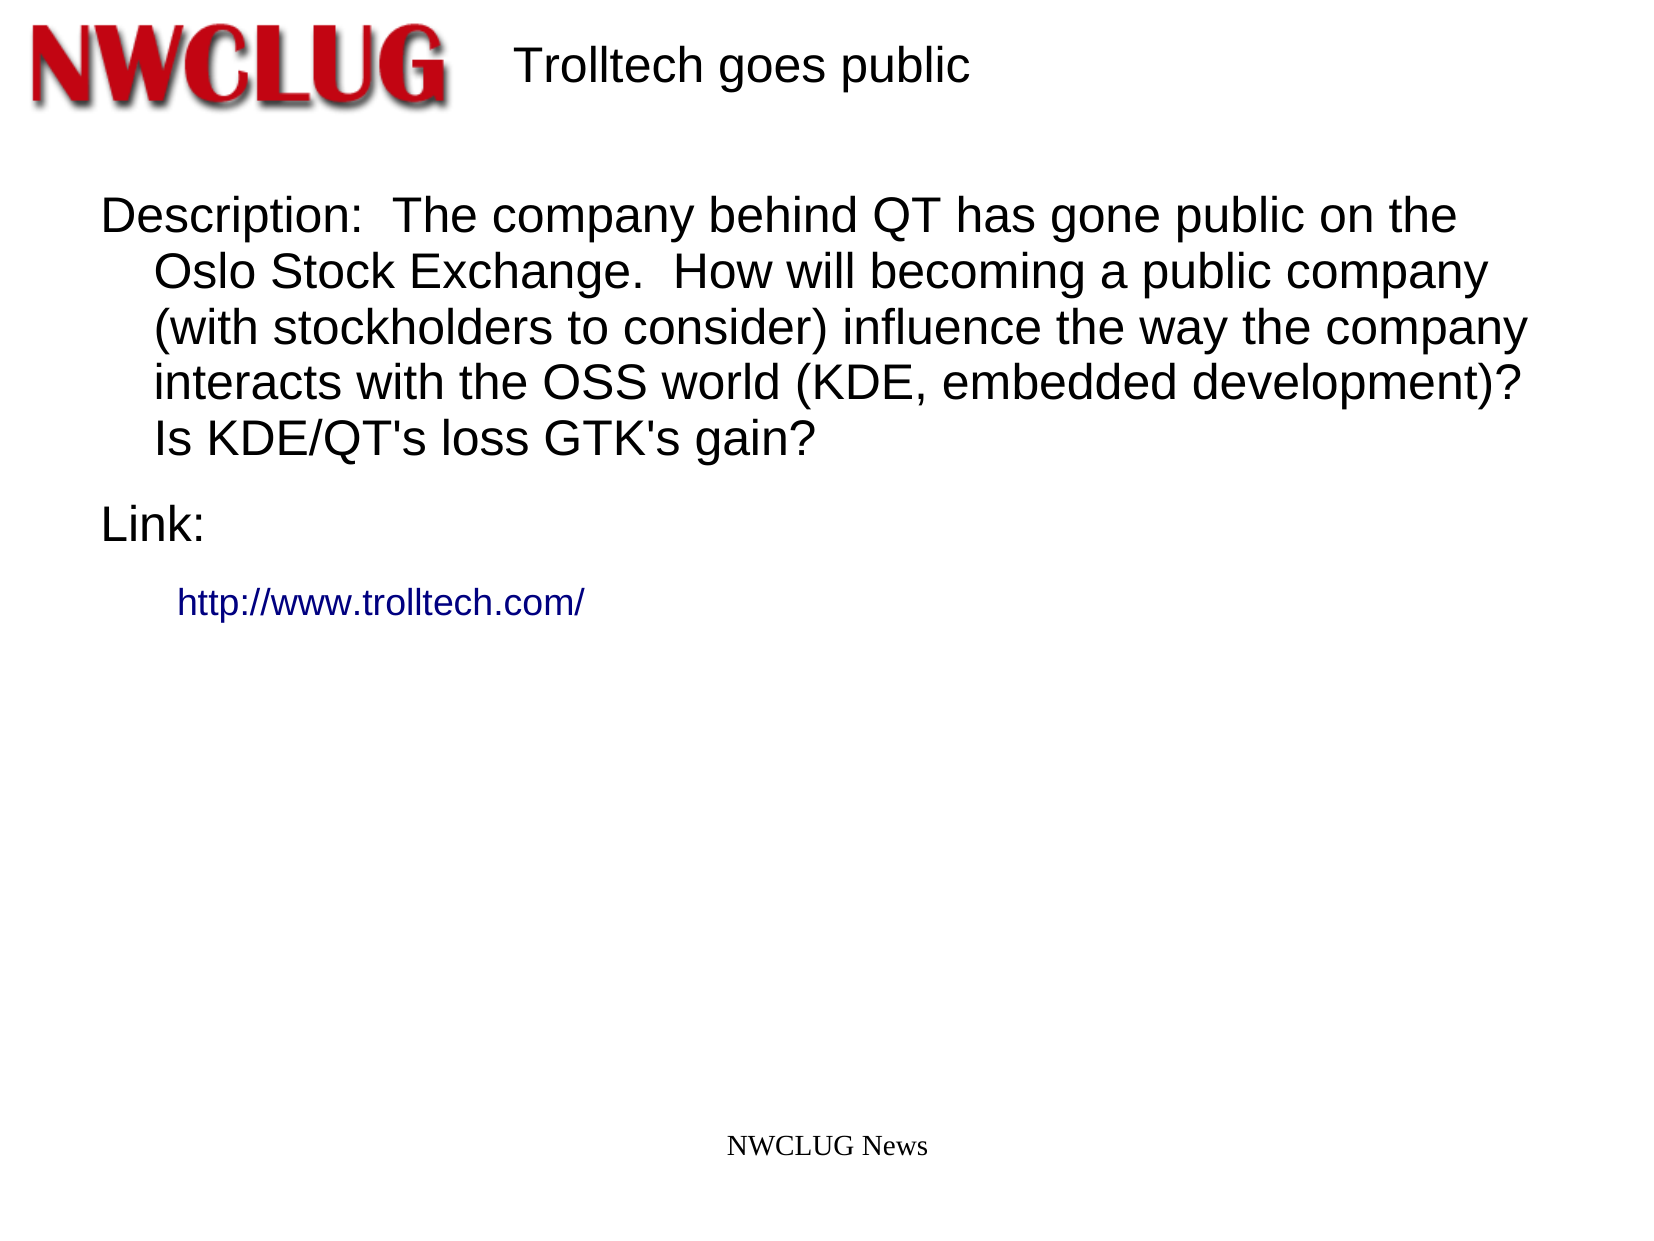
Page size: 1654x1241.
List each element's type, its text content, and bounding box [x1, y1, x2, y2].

list Description: The company behind QT has gone public on the Oslo Stock Exchange. How will becoming a public company (with stockholders to consider) influence the way the company interacts with the OSS world (KDE, embedded development)? Is KDE/QT's loss GTK's gain? Link: http://www.trolltech.com/ [82, 187, 1571, 1094]
picture [5, 5, 480, 156]
title Trolltech goes public [495, 17, 1613, 113]
